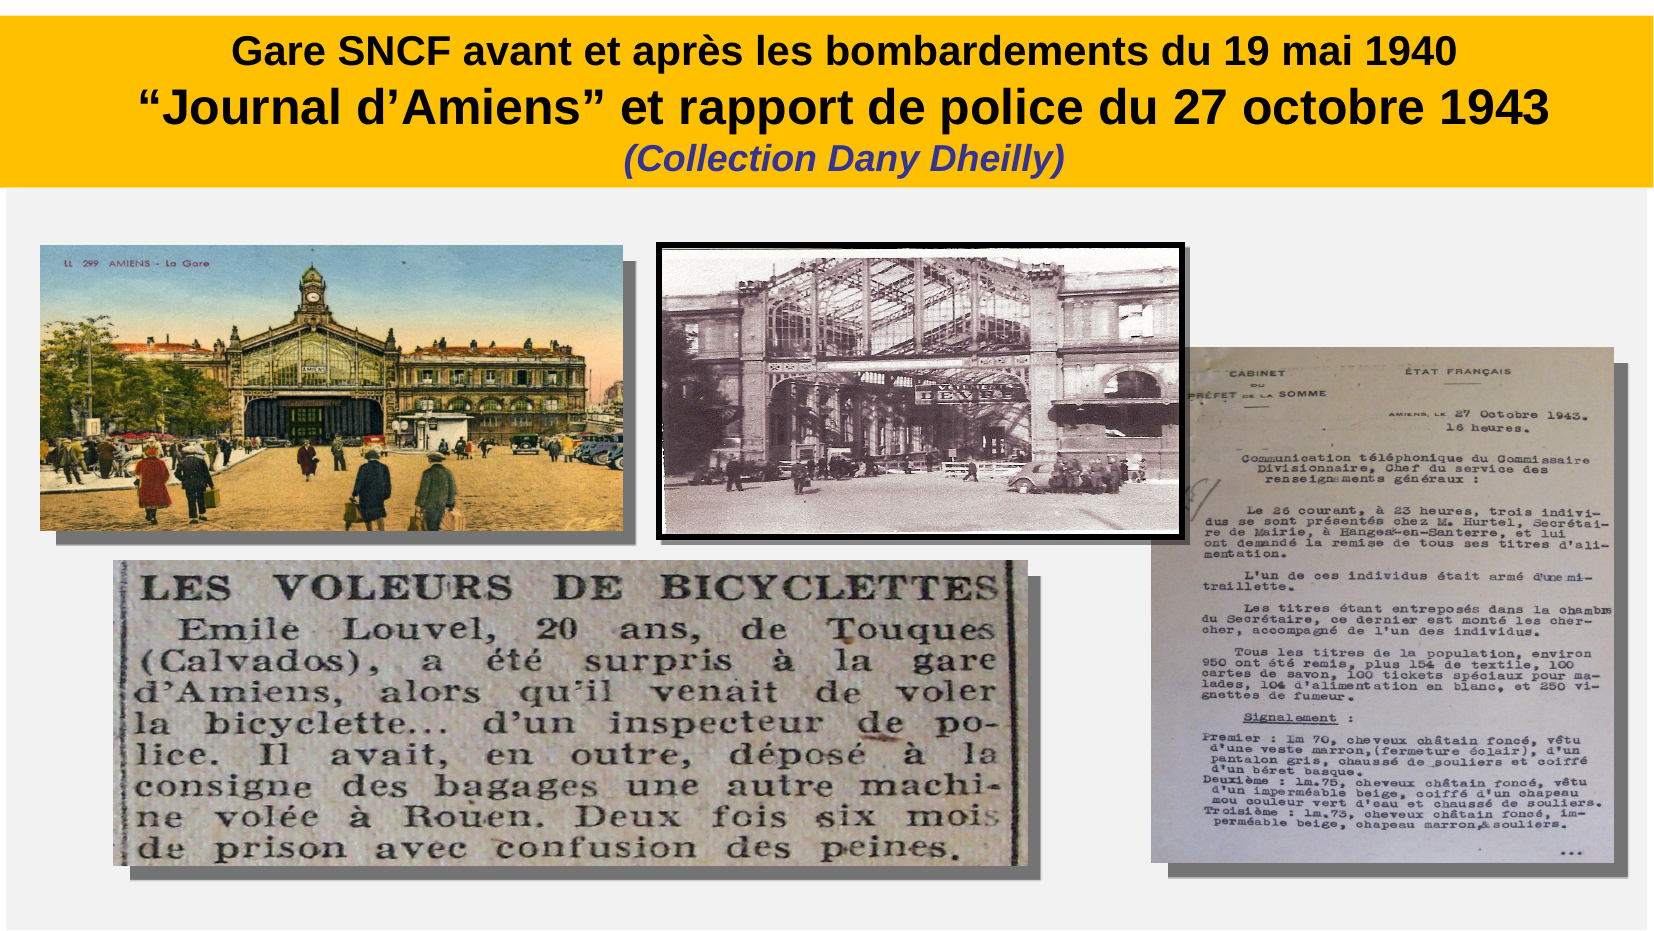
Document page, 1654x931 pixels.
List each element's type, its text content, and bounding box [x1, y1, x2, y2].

title Gare SNCF avant et après les bombardements du 19 mai 1940 “Journal d’Amiens” et rapport de police du 27 octobre 1943 (Collection Dany Dheilly) [0, 15, 1654, 188]
list * [6, 187, 1648, 931]
picture [662, 248, 1179, 534]
picture [1151, 347, 1614, 863]
picture [40, 245, 623, 531]
picture [113, 560, 1028, 866]
